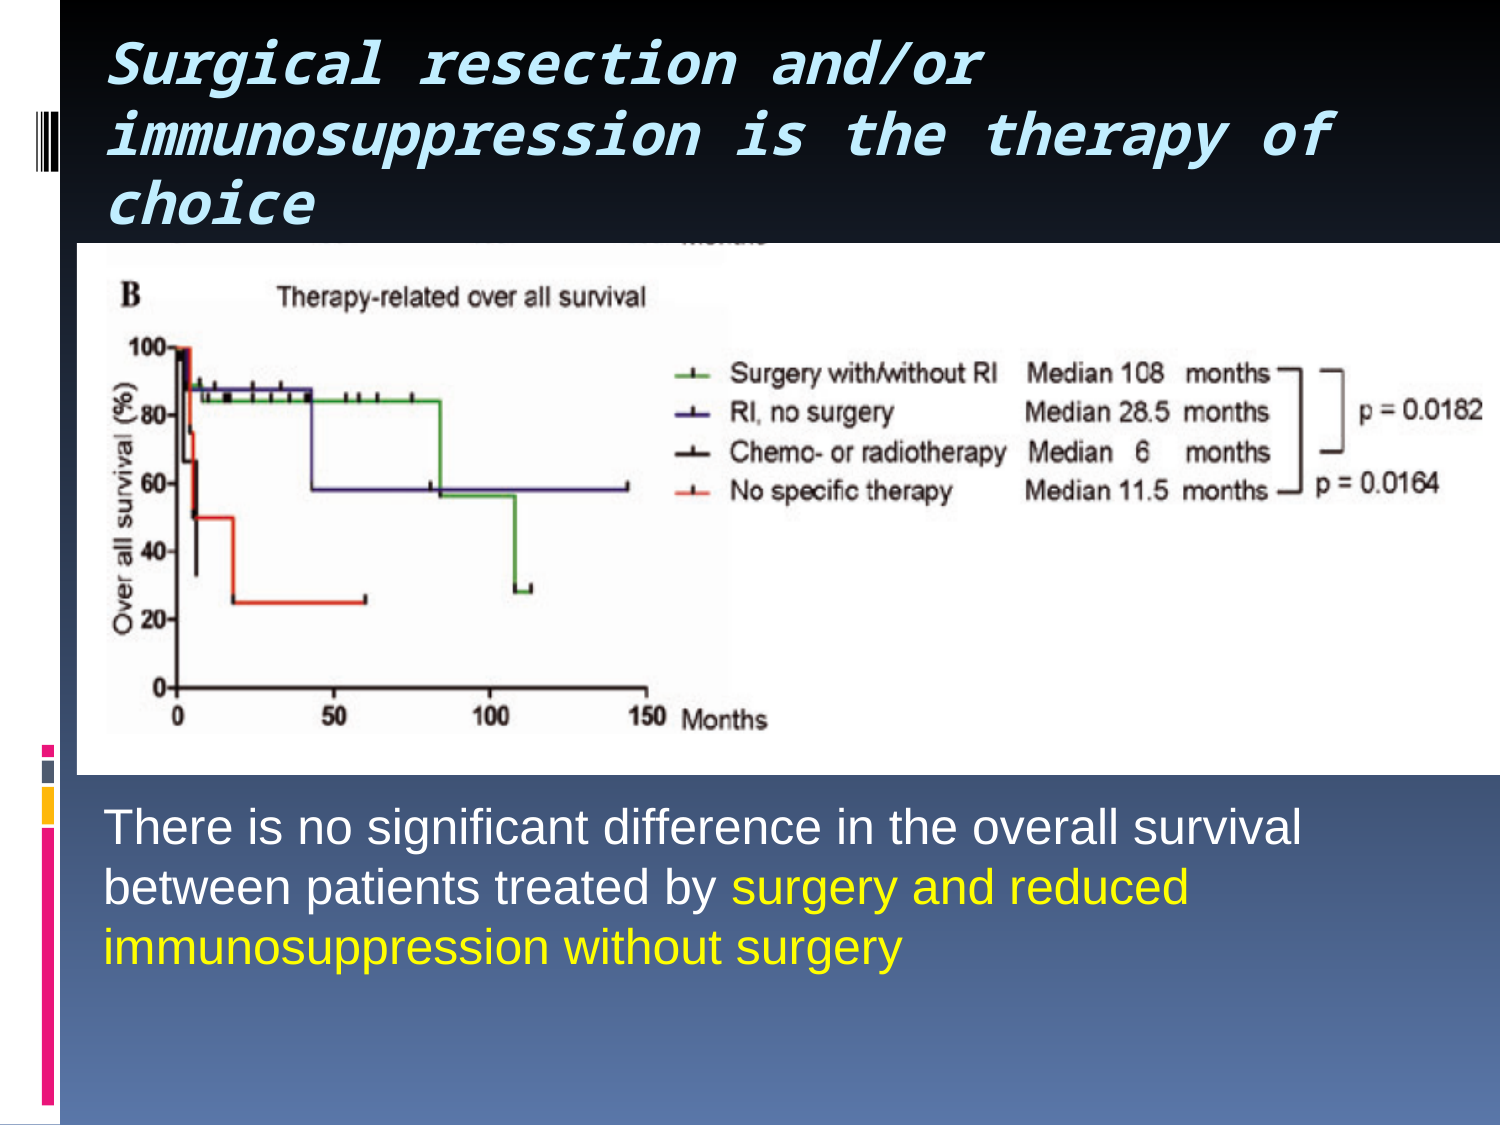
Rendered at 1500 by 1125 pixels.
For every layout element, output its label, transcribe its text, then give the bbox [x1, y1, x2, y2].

text_box There is no significant difference in the overall survival between patients treated by surgery and reduced immunosuppression without surgery [88, 786, 1471, 983]
picture [76, 243, 1500, 775]
title Surgical resection and/or immunosuppression is the therapy of choice [88, 19, 1447, 170]
